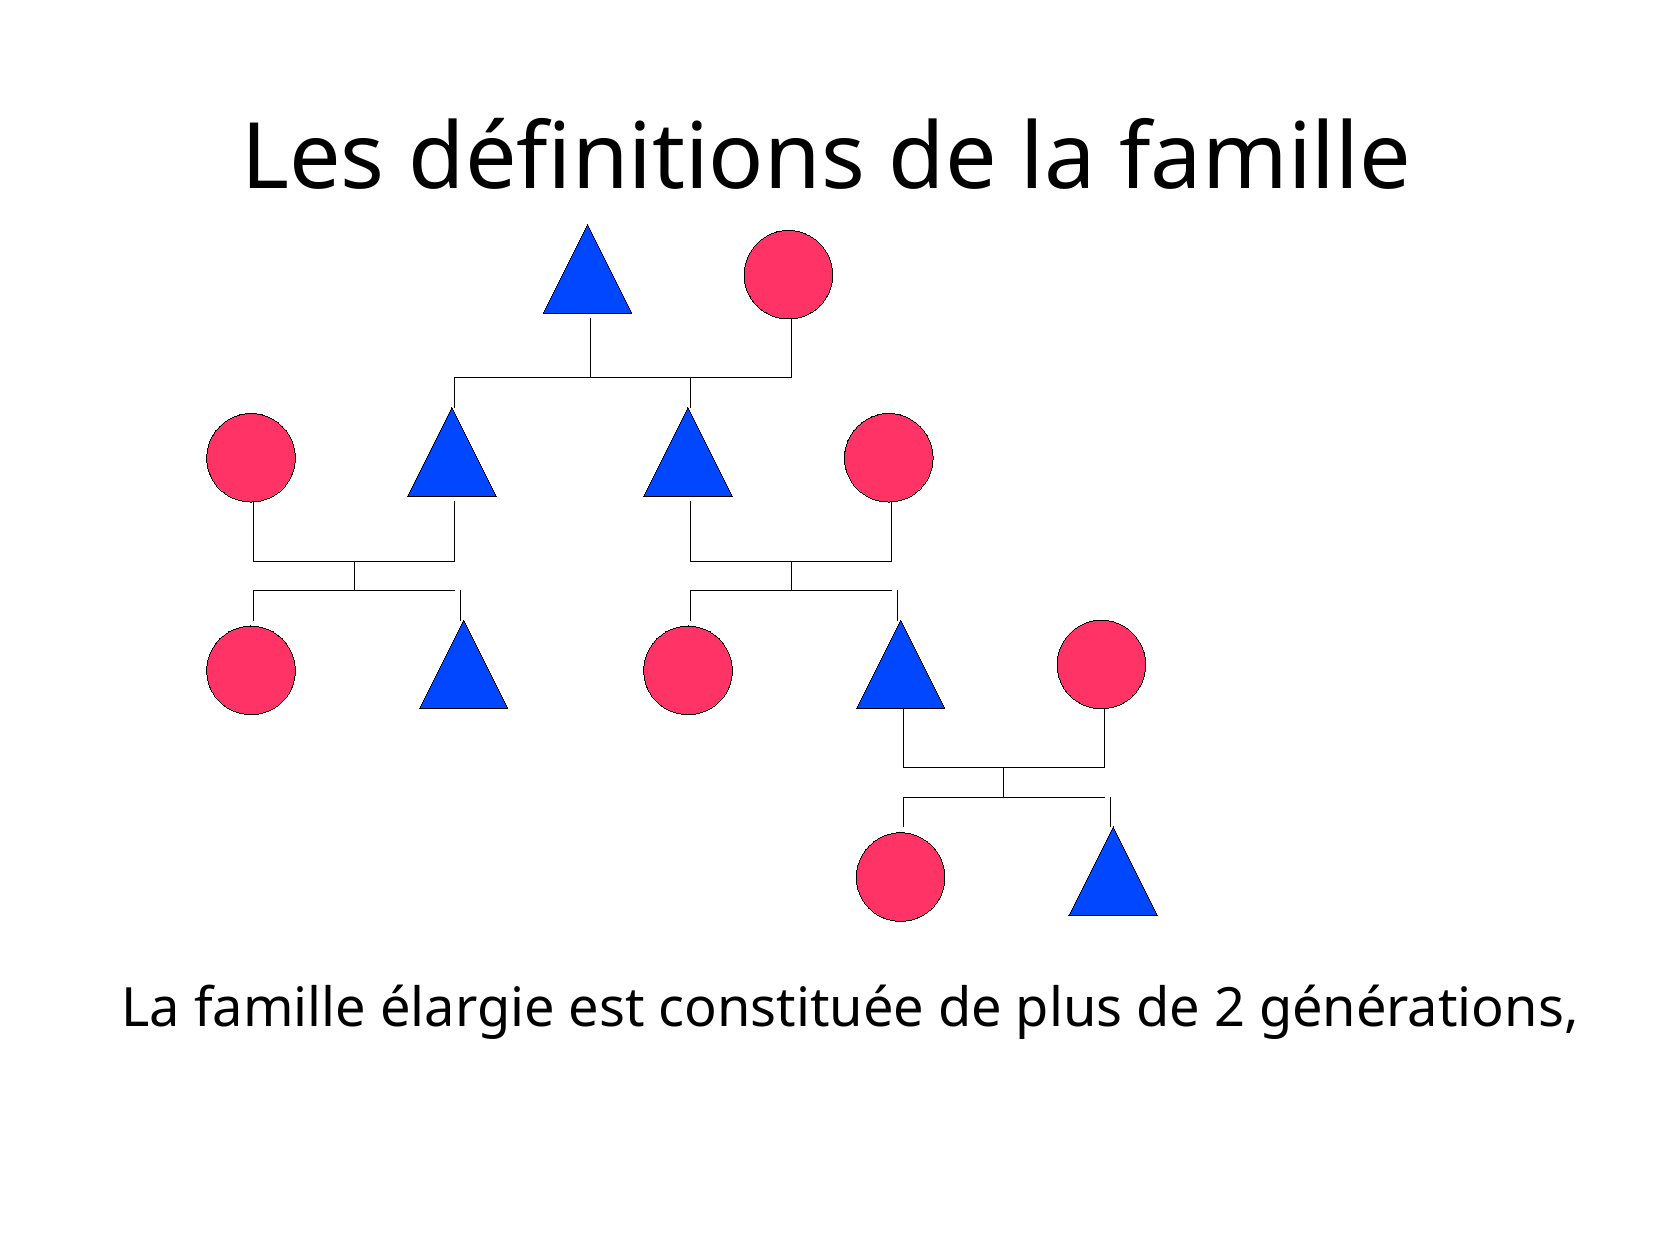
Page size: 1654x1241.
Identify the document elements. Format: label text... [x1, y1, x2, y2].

text_box [643, 407, 733, 497]
text_box [543, 224, 632, 314]
text_box La famille élargie est constituée de plus de 2 générations, [106, 966, 1398, 1045]
text_box [407, 407, 497, 497]
text_box [643, 625, 733, 715]
text_box [206, 413, 296, 503]
text_box [744, 230, 833, 319]
text_box [1068, 826, 1158, 916]
text_box [856, 832, 945, 922]
text_box [1057, 620, 1146, 709]
title Les définitions de la famille [82, 56, 1571, 250]
text_box [419, 620, 508, 709]
text_box [206, 625, 296, 715]
text_box [844, 413, 934, 503]
text_box [856, 620, 945, 709]
